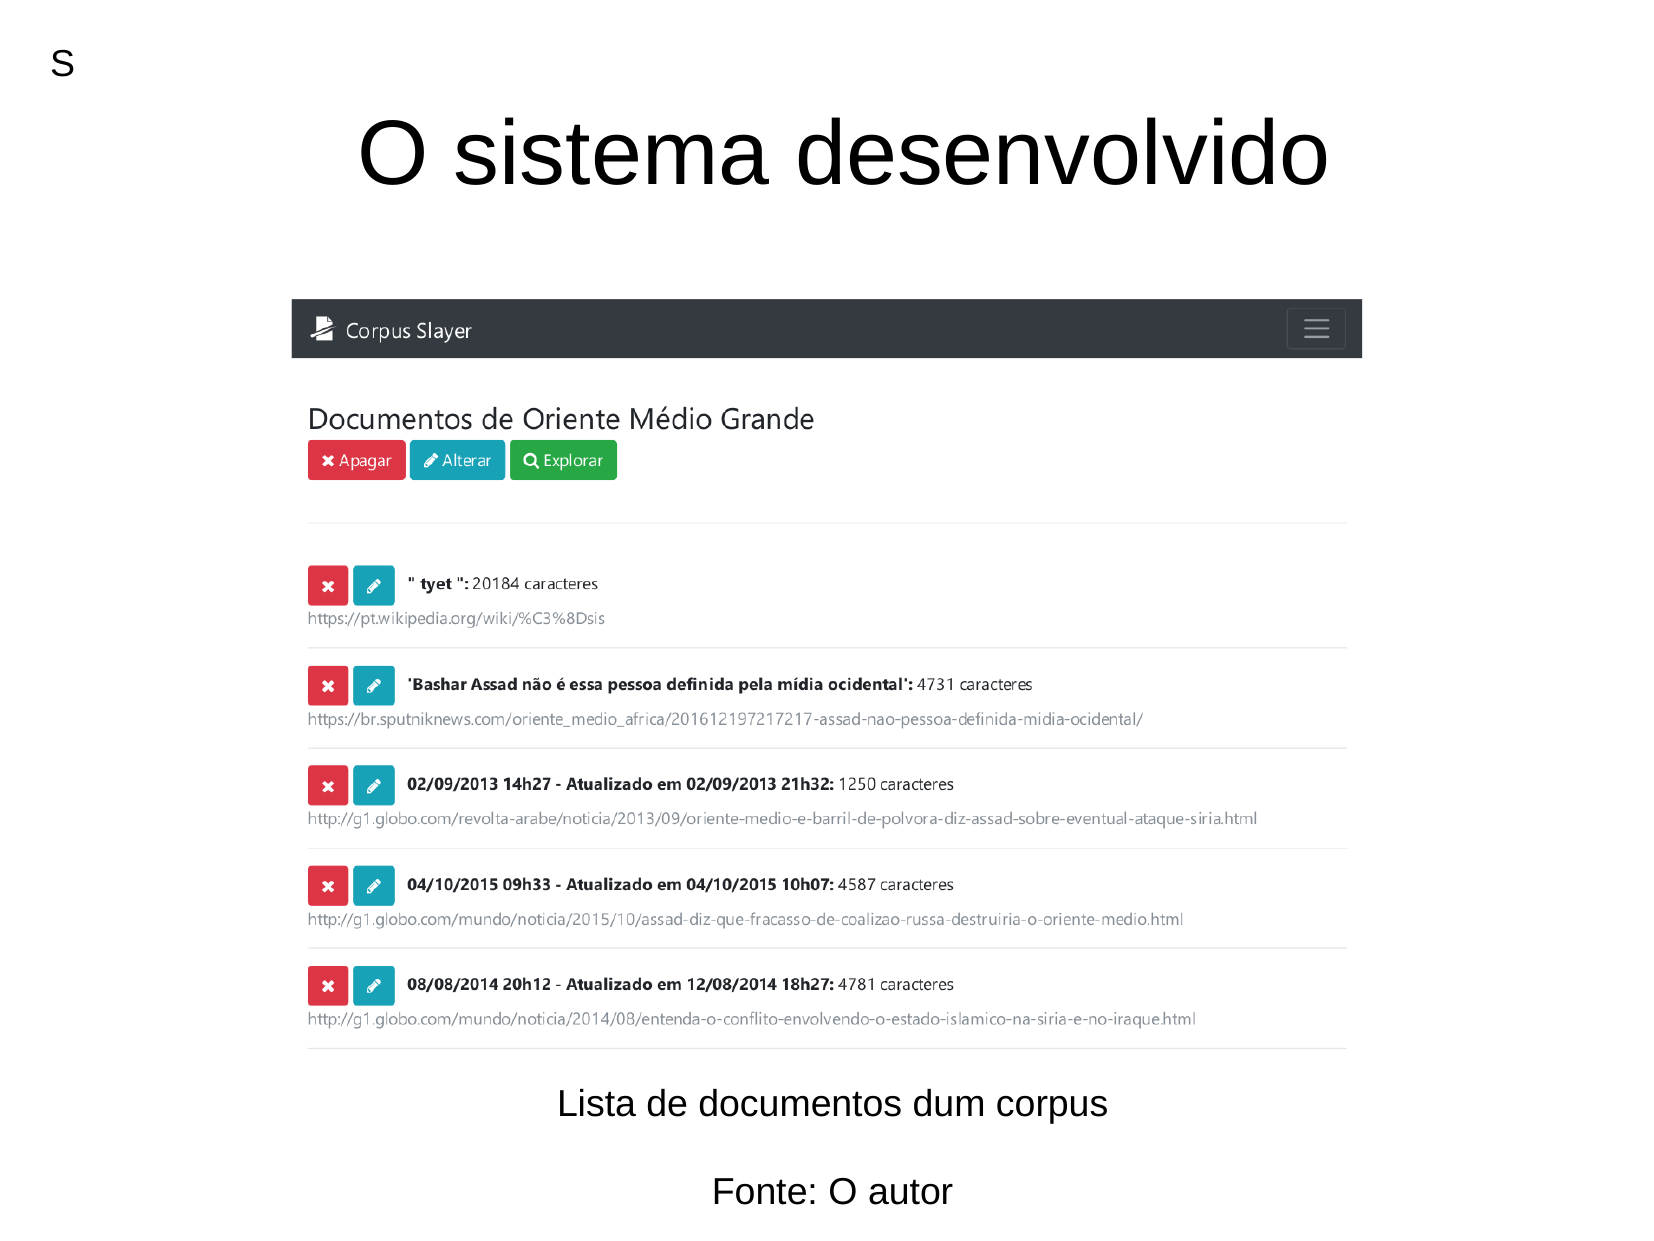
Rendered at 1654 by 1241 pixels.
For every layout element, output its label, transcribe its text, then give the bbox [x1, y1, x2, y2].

title O sistema desenvolvido [82, 49, 1571, 257]
picture [289, 295, 1364, 1051]
text_box Fonte: O autor [236, 1163, 1430, 1221]
text_box Lista de documentos dum corpus [236, 1074, 1430, 1132]
text_box S [35, 35, 91, 93]
